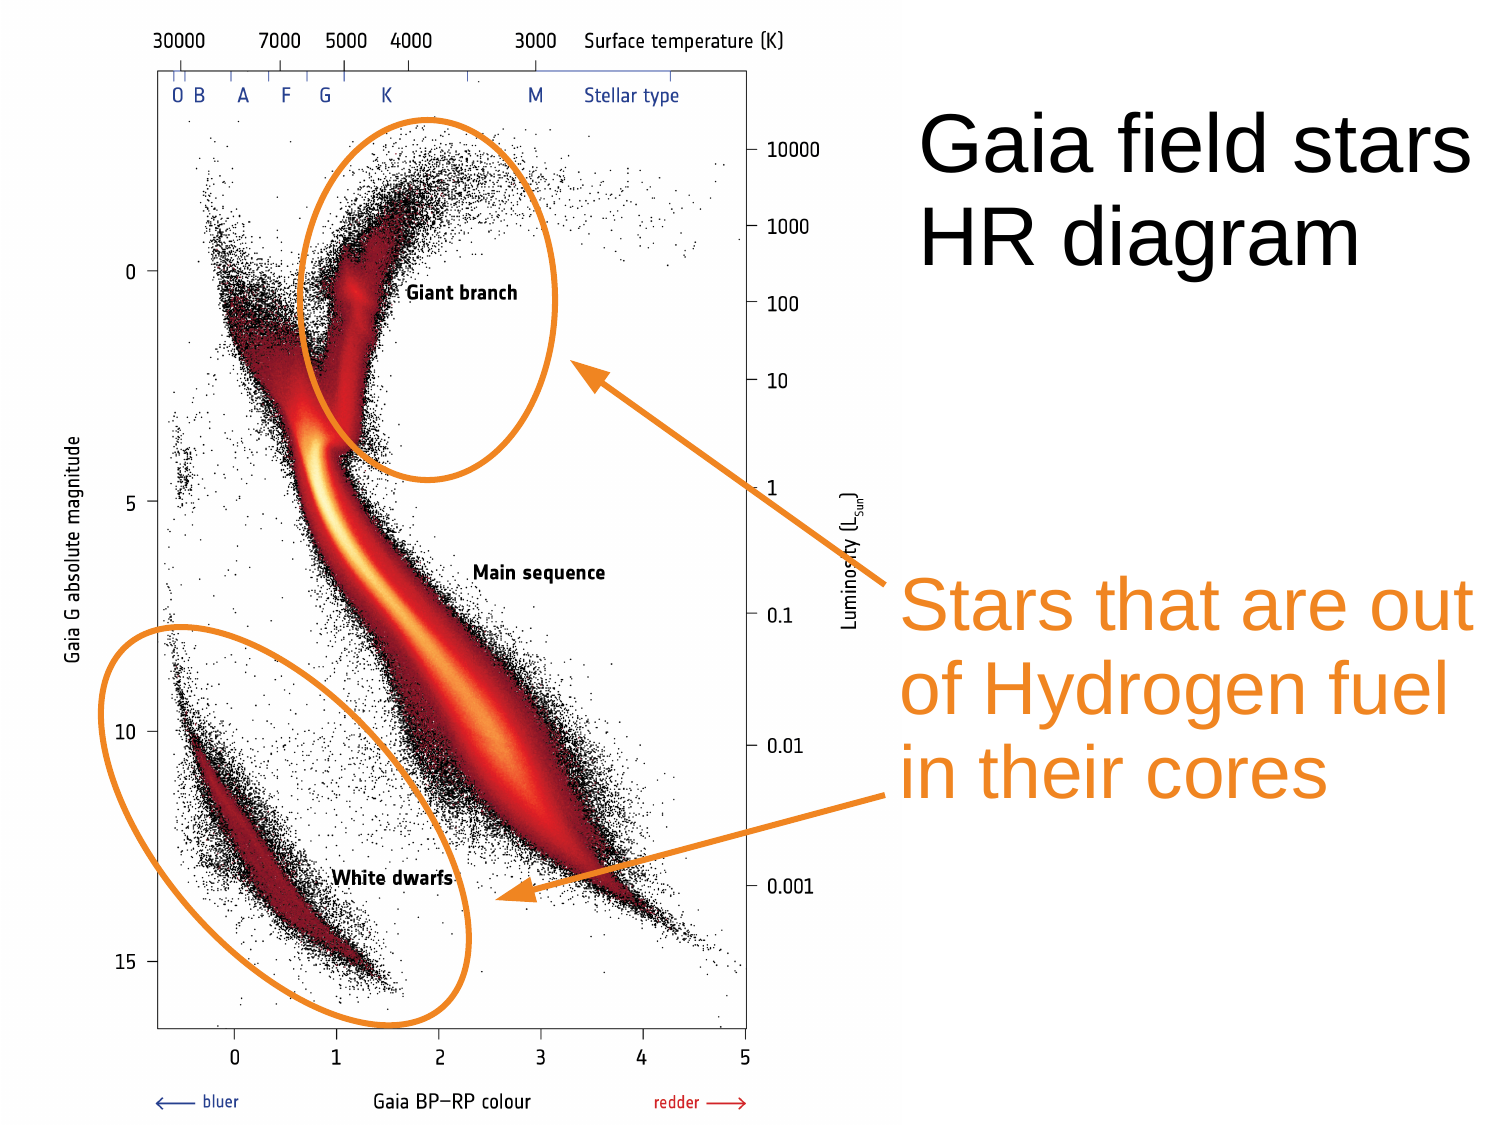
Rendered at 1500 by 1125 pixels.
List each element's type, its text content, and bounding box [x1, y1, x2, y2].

text_box Stars that are out of Hydrogen fuel in their cores [885, 554, 1500, 841]
text_box Gaia field stars HR diagram [903, 90, 1500, 384]
picture [1, 0, 902, 1125]
